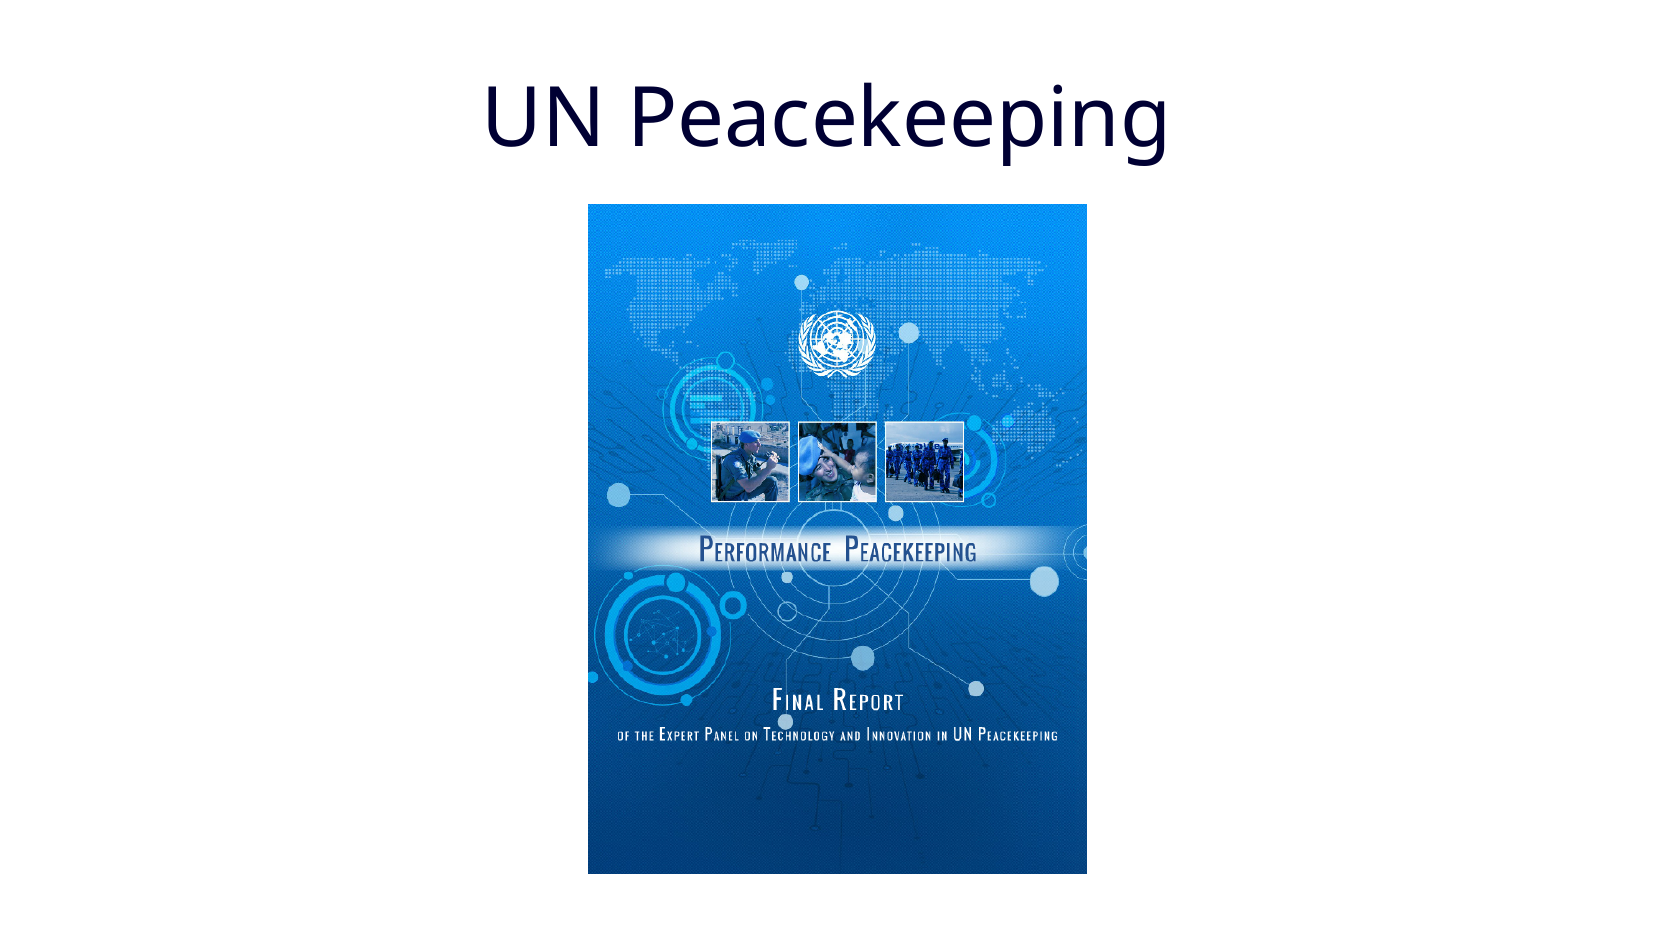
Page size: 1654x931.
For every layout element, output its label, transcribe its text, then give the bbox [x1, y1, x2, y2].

title UN Peacekeeping [82, 37, 1571, 193]
picture [588, 204, 1087, 875]
